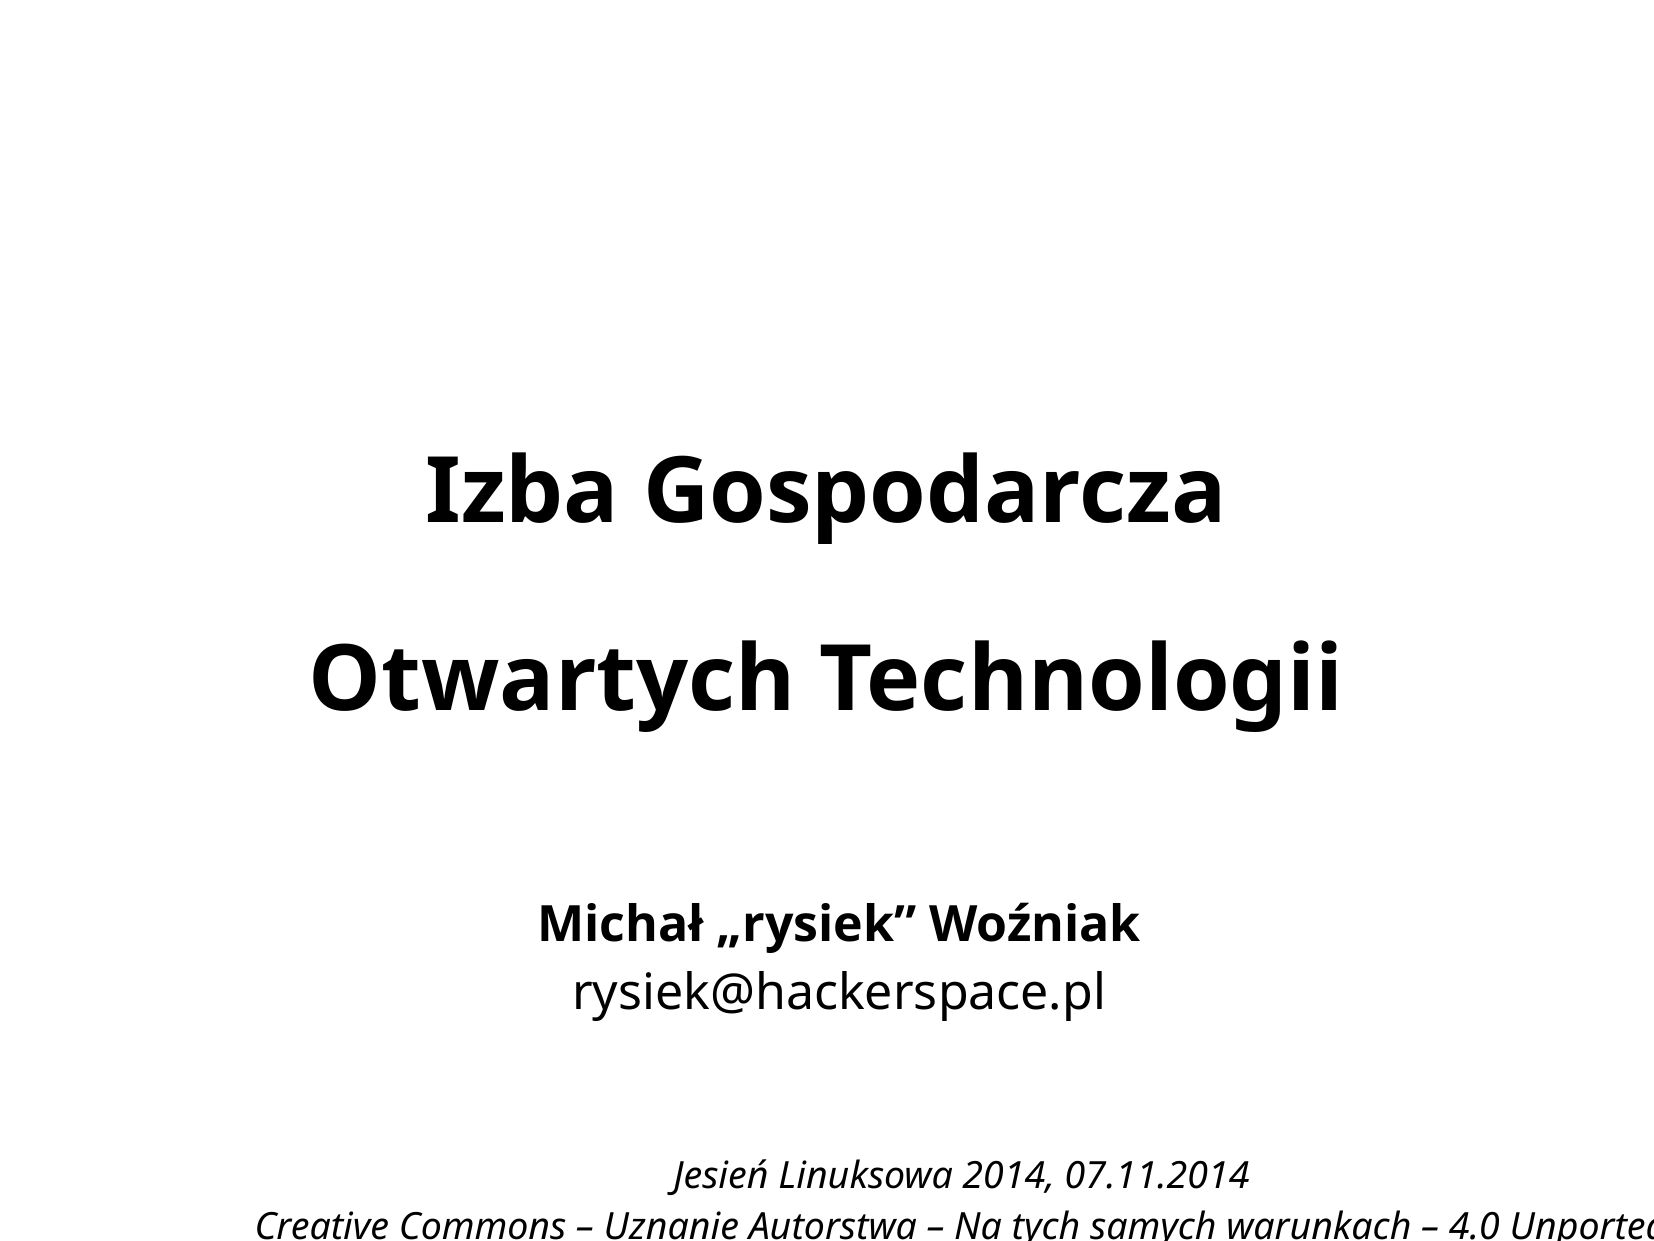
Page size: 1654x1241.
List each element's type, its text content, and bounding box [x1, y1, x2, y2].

text_box Jesień Linuksowa 2014, 07.11.2014 Creative Commons – Uznanie Autorstwa – Na tych samych warunkach – 4.0 Unported [239, 1140, 1414, 1241]
text_box Michał „rysiek” Woźniak rysiek@hackerspace.pl [522, 880, 1131, 1008]
title Izba Gospodarcza Otwartych Technologii [82, 49, 1571, 1051]
